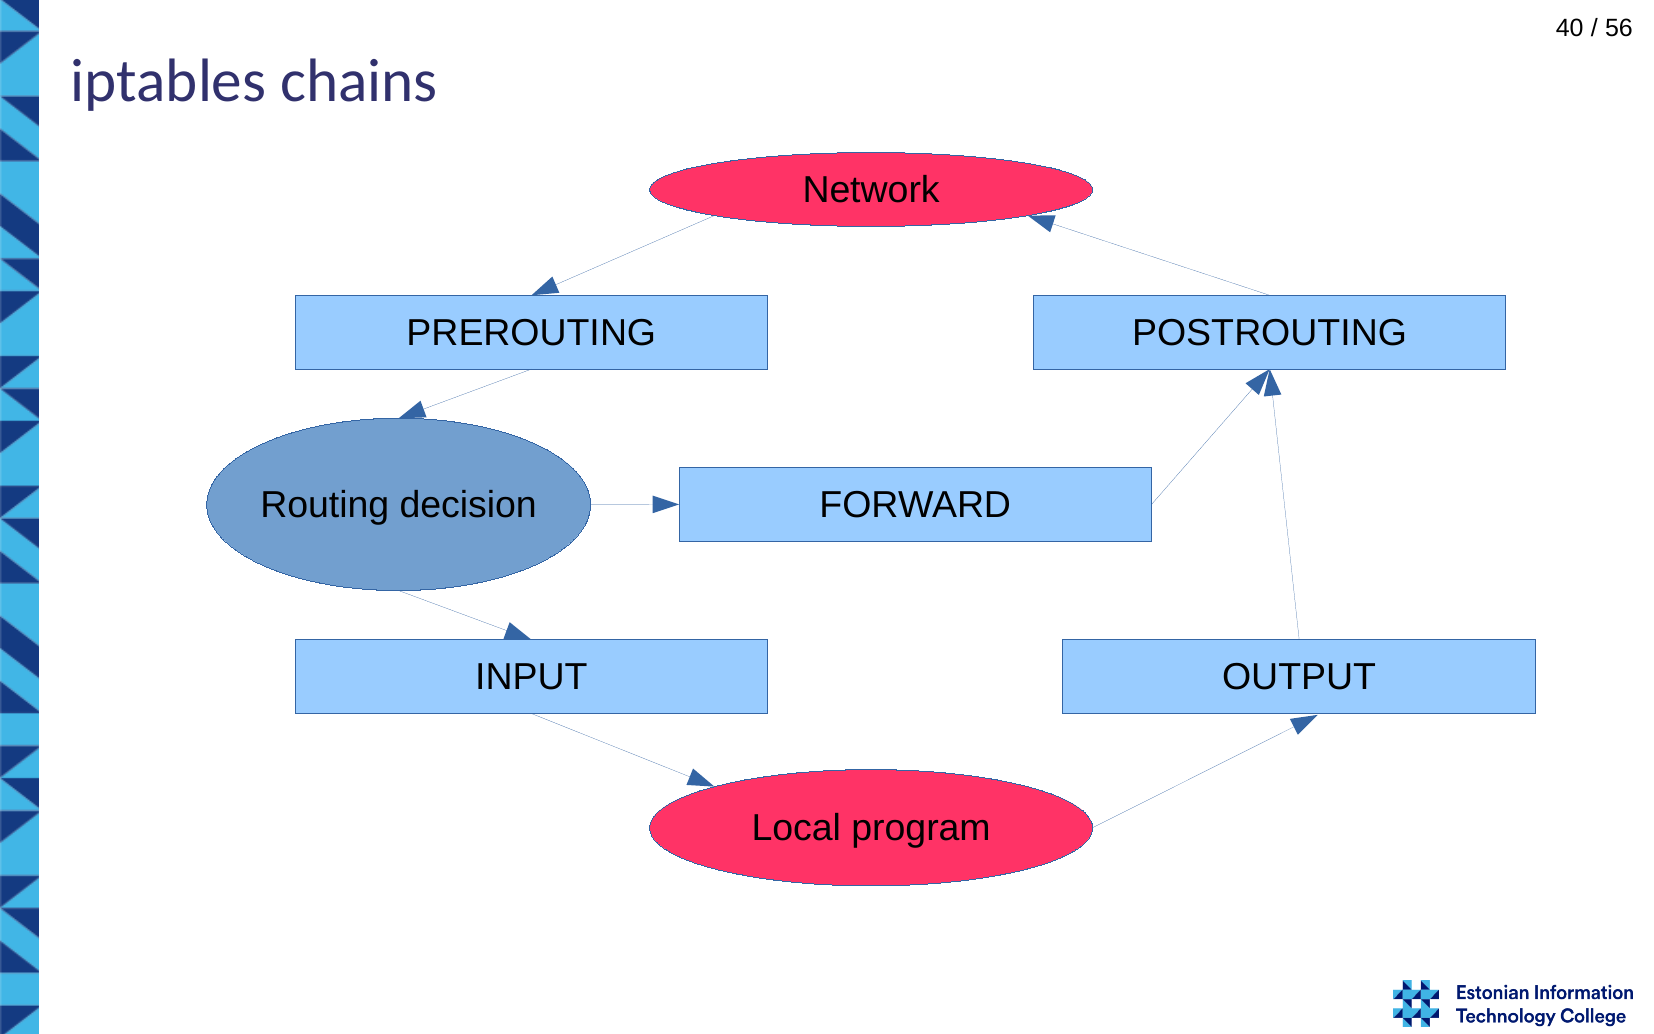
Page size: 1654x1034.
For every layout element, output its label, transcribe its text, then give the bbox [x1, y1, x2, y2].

text_box POSTROUTING [1033, 295, 1506, 370]
text_box PREROUTING [295, 295, 768, 370]
text_box OUTPUT [1062, 639, 1536, 714]
text_box INPUT [295, 639, 768, 714]
picture [1393, 980, 1633, 1027]
text_box Network [649, 152, 1093, 227]
text_box Local program [649, 769, 1093, 886]
text_box Routing decision [206, 418, 591, 591]
text_box FORWARD [679, 467, 1152, 542]
title iptables chains [70, 41, 1630, 130]
